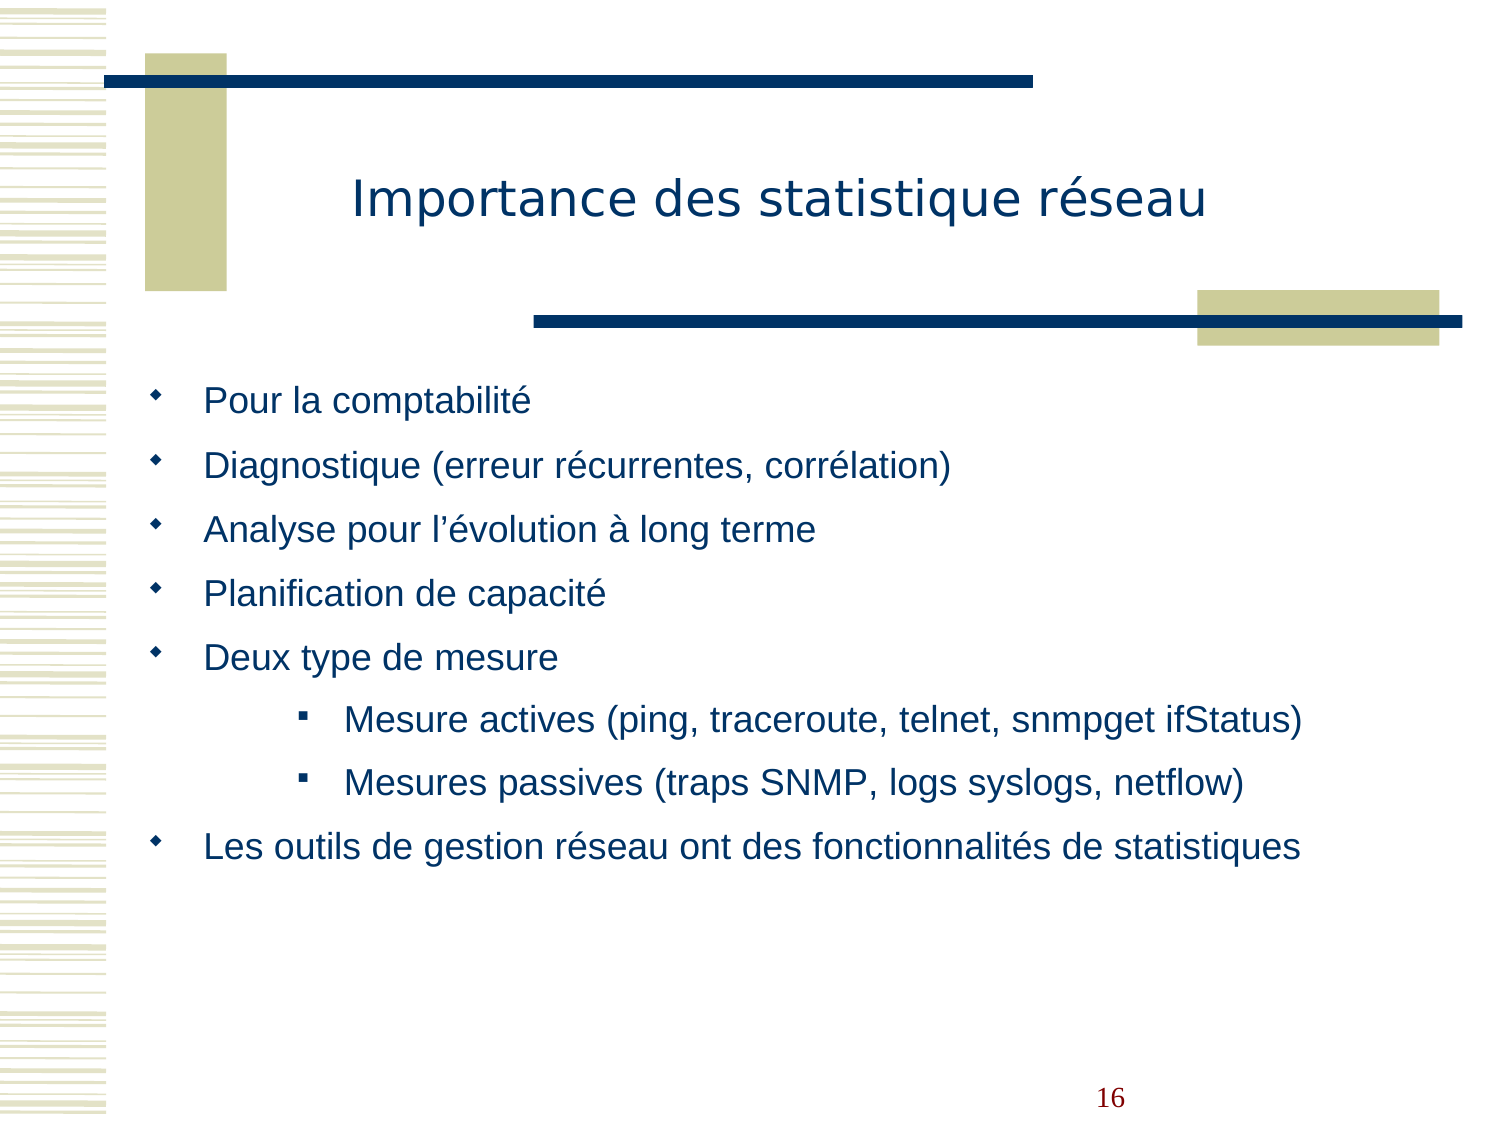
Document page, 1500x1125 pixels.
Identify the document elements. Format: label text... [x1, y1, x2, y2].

title Importance des statistique réseau [174, 99, 1386, 305]
list Pour la comptabilité Diagnostique (erreur récurrentes, corrélation) Analyse pour l’évolution à long terme Planification de capacité Deux type de mesure Mesure actives (ping, traceroute, telnet, snmpget ifStatus) Mesures passives (traps SNMP, logs syslogs, netflow) Les outils de gestion réseau ont des fonctionnalités de statistiques [132, 363, 1440, 1001]
